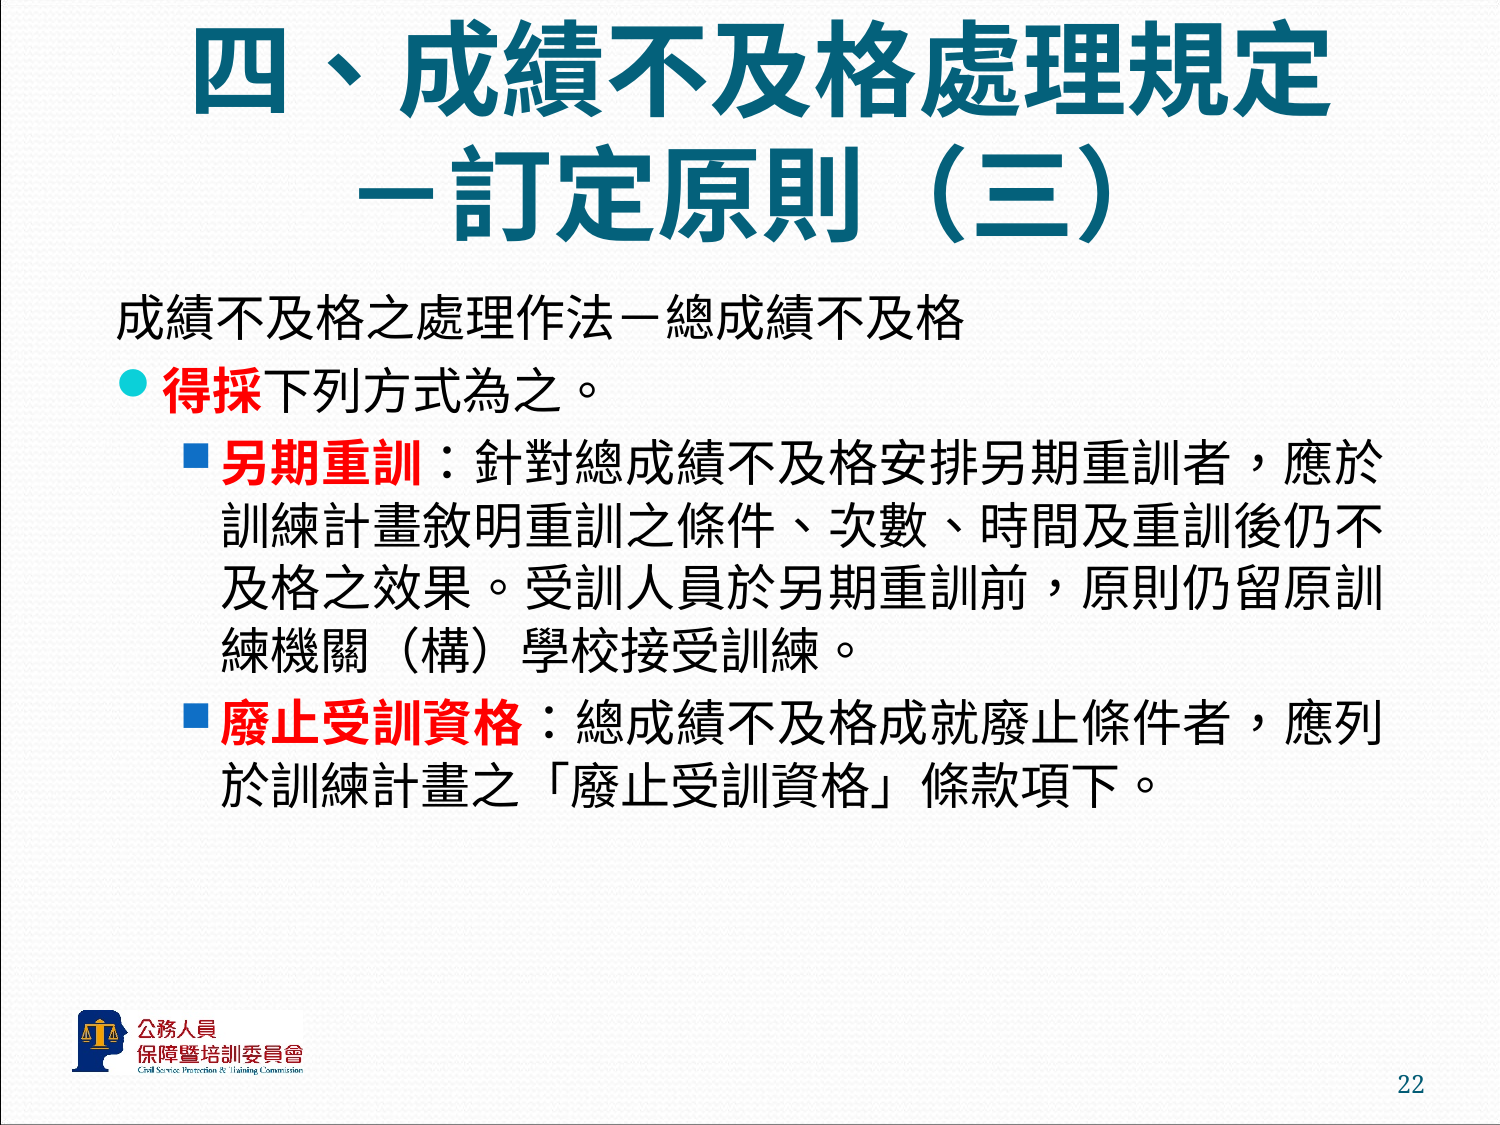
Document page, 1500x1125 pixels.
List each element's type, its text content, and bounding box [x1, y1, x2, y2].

list 成績不及格之處理作法－總成績不及格 得採下列方式為之。 另期重訓：針對總成績不及格安排另期重訓者，應於訓練計畫敘明重訓之條件、次數、時間及重訓後仍不及格之效果。受訓人員於另期重訓前，原則仍留原訓練機關（構）學校接受訓練。 廢止受訓資格：總成績不及格成就廢止條件者，應列於訓練計畫之「廢止受訓資格」條款項下。 [100, 276, 1400, 1010]
title 四、成績不及格處理規定 －訂定原則（三） [41, 172, 1483, 254]
slide_number <編號> [1299, 1042, 1425, 1103]
picture [0, 0, 1500, 1125]
